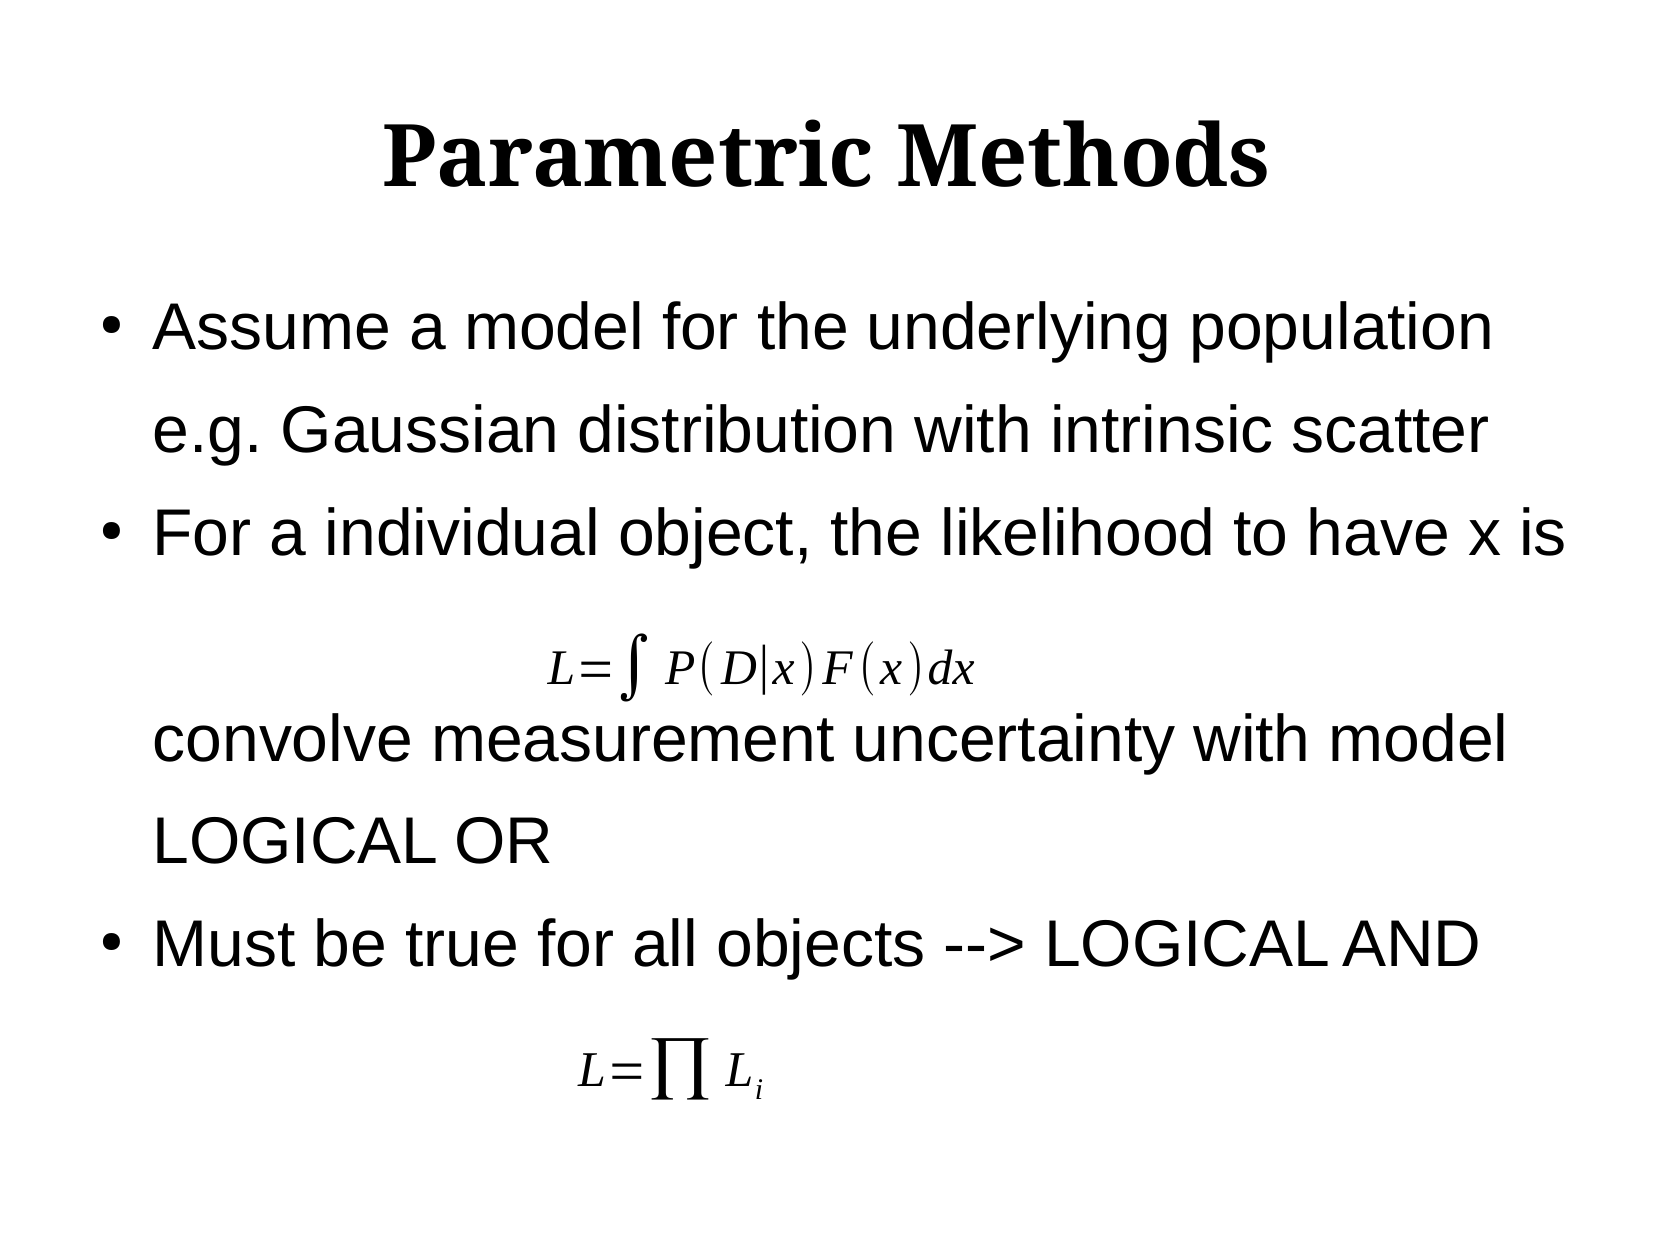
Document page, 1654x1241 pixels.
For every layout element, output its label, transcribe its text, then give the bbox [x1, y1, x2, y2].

title Parametric Methods [82, 49, 1571, 257]
chart [569, 1034, 769, 1105]
list Assume a model for the underlying population e.g. Gaussian distribution with intrinsic scatter For a individual object, the likelihood to have x is convolve measurement uncertainty with model LOGICAL OR Must be true for all objects --> LOGICAL AND [82, 290, 1571, 1010]
chart [539, 630, 984, 706]
